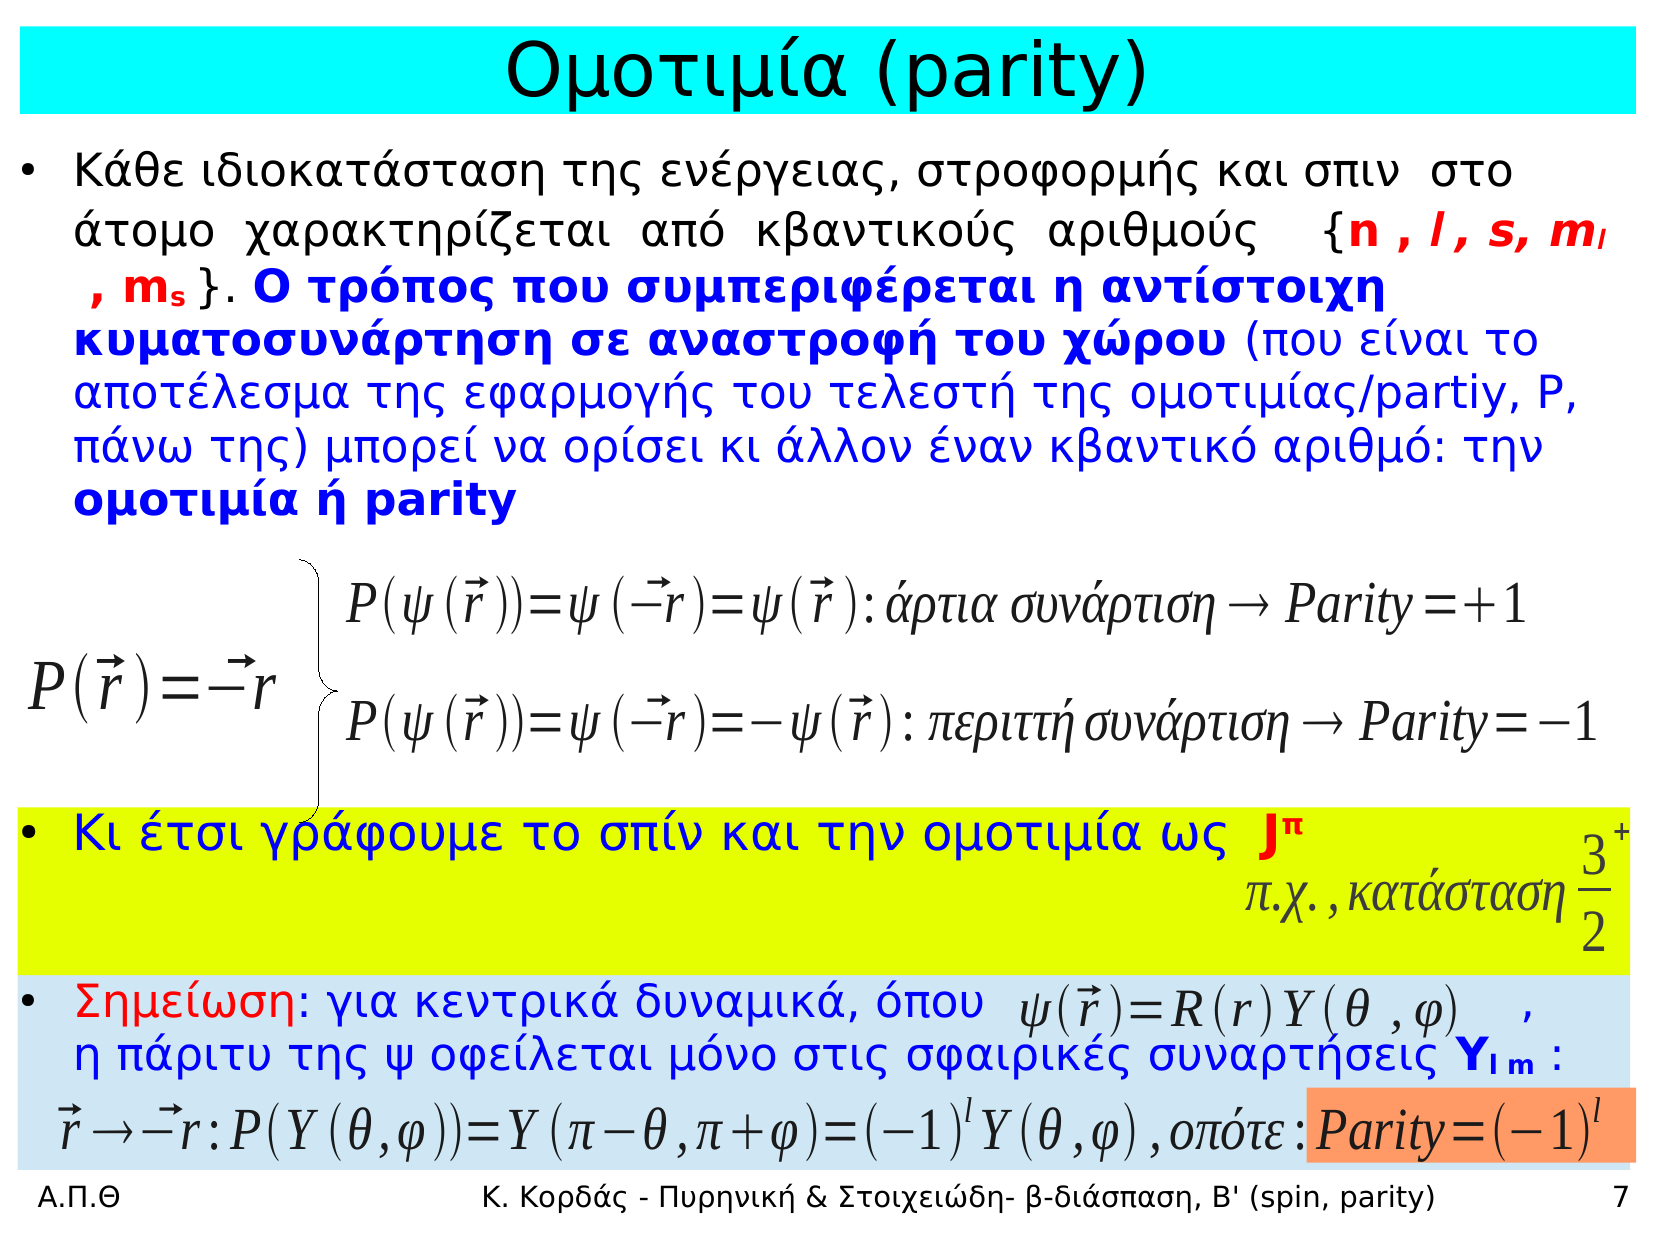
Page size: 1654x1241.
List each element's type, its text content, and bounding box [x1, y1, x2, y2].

chart [9, 646, 301, 729]
text_box [17, 962, 1637, 1170]
title Ομοτιμία (parity) [19, 26, 1636, 114]
list Κάθε ιδιοκατάσταση της ενέργειας, στροφορμής και σπιν στο άτομο χαρακτηρίζεται από κβαντικούς αριθμούς {n , l , s, ml , ms }. Ο τρόπος που συμπεριφέρεται η αντίστοιχη κυματοσυνάρτηση σε αναστροφή του χώρου (που είναι το αποτέλεσμα της εφαρμογής του τελεστή της ομοτιμίας/partiy, P, πάνω της) μπορεί να ορίσει κι άλλον έναν κβαντικό αριθμό: την ομοτιμία ή parity Κι έτσι γράφουμε το σπίν και την ομοτιμία ως Jπ Σημείωση: για κεντρικά δυναμικά, όπου , η πάριτυ της ψ οφείλεται μόνο στις σφαιρικές συναρτήσεις Yl m : [2, 144, 1615, 1124]
chart [1002, 975, 1474, 1041]
text_box [1615, 807, 1631, 811]
chart [327, 559, 1548, 640]
chart [327, 678, 1621, 758]
chart [40, 1086, 1623, 1167]
chart [1229, 811, 1654, 962]
